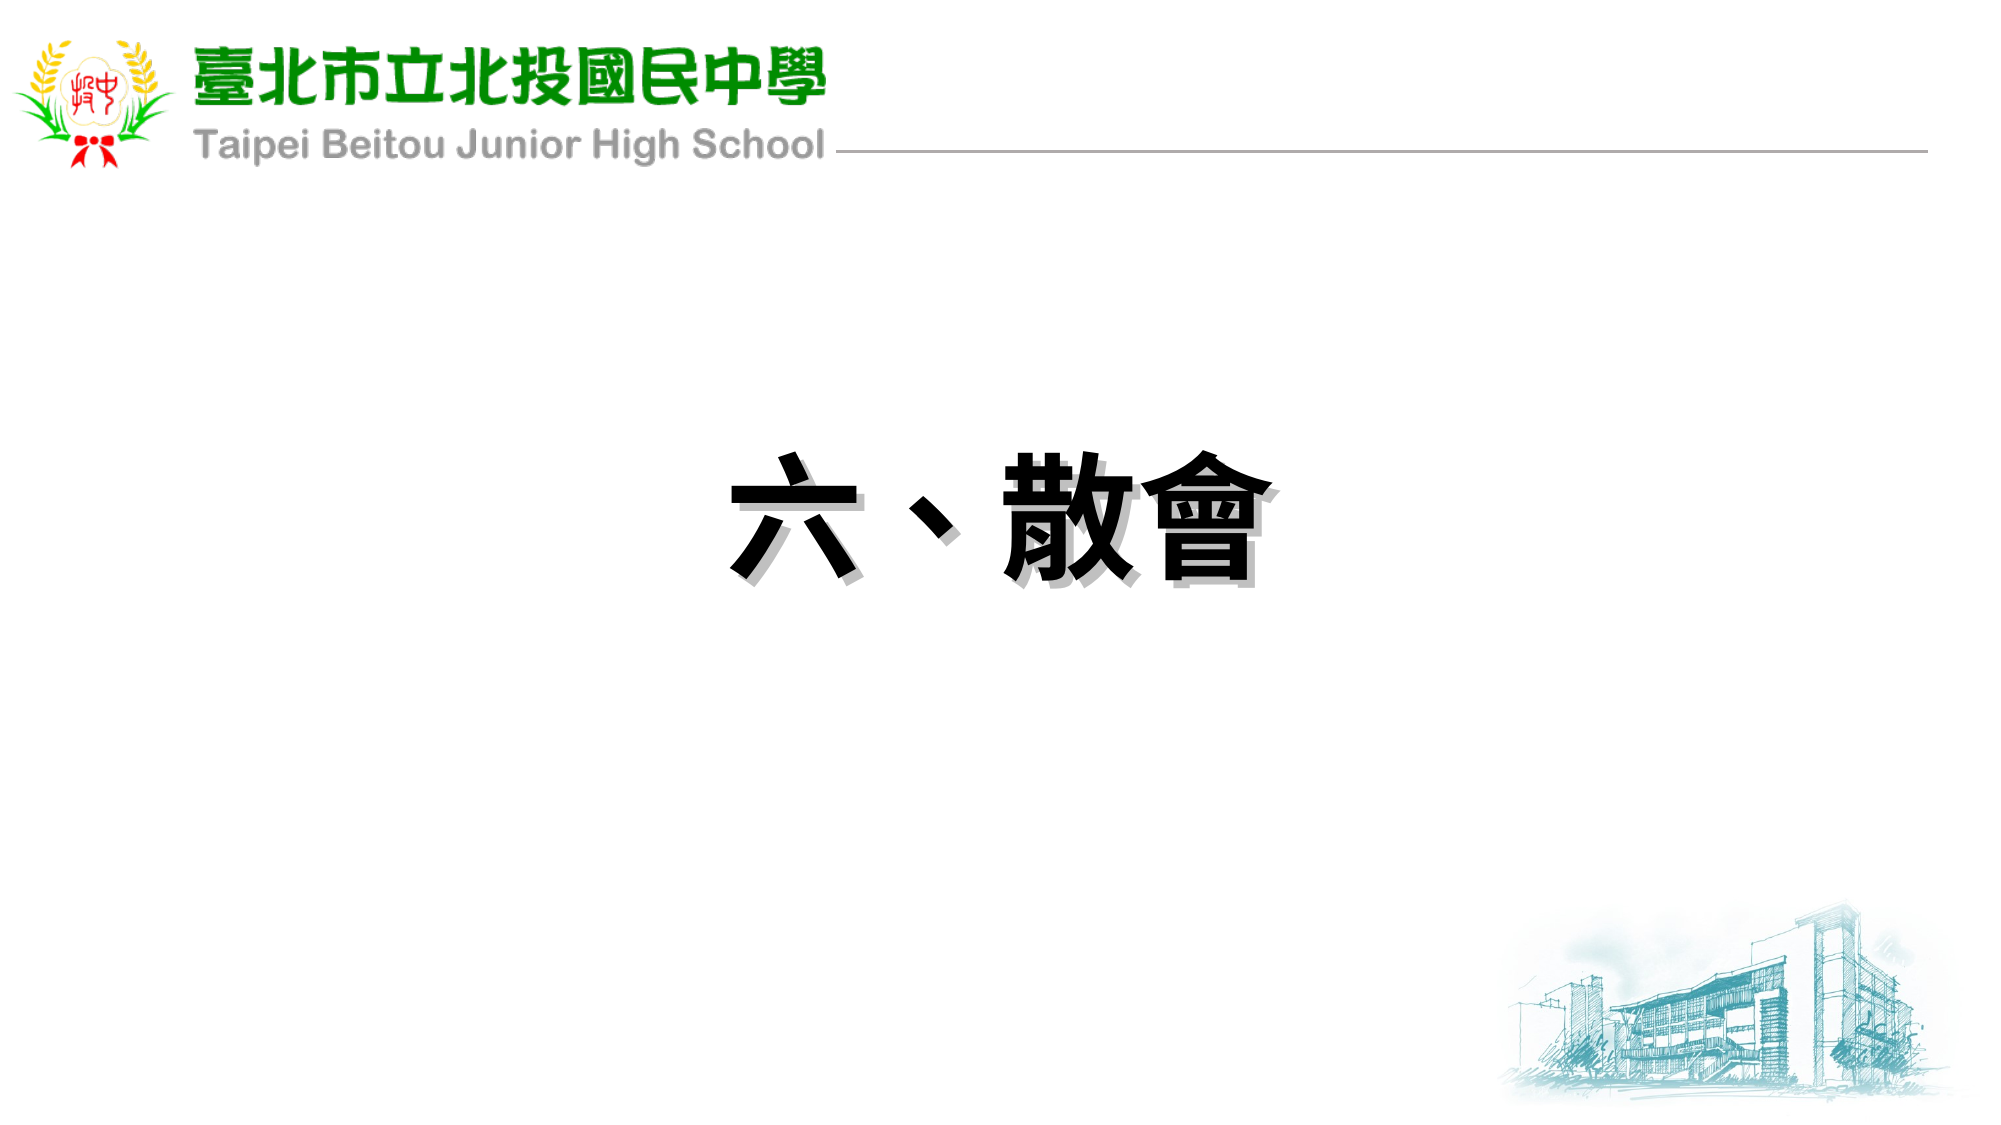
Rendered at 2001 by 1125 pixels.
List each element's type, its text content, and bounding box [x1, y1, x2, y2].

list 六、散會 [137, 423, 1863, 893]
